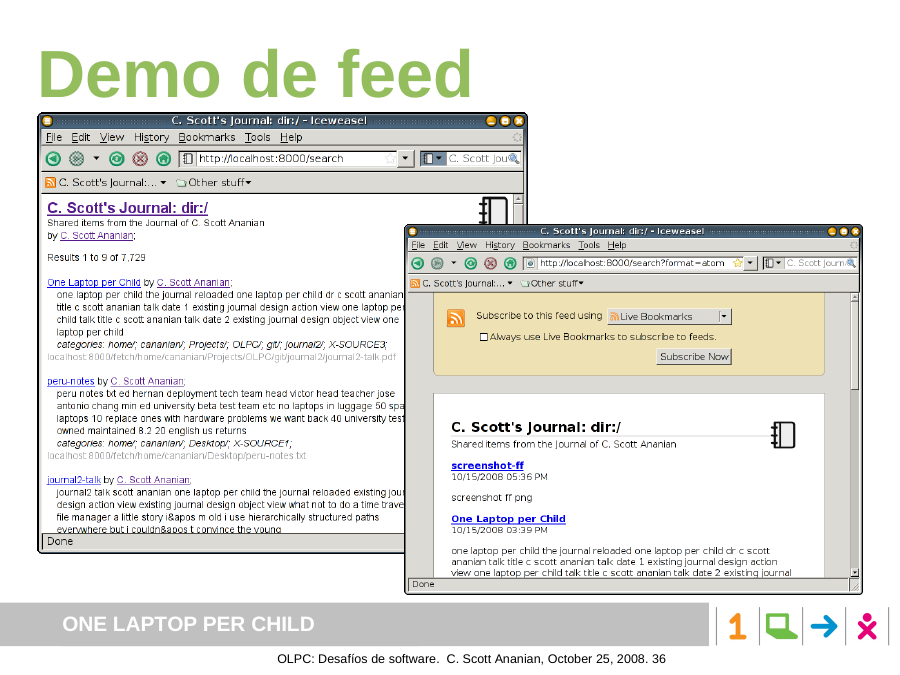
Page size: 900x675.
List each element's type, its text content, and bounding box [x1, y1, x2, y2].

title Demo de feed [37, 37, 856, 211]
picture [37, 112, 863, 595]
picture [709, 598, 898, 655]
